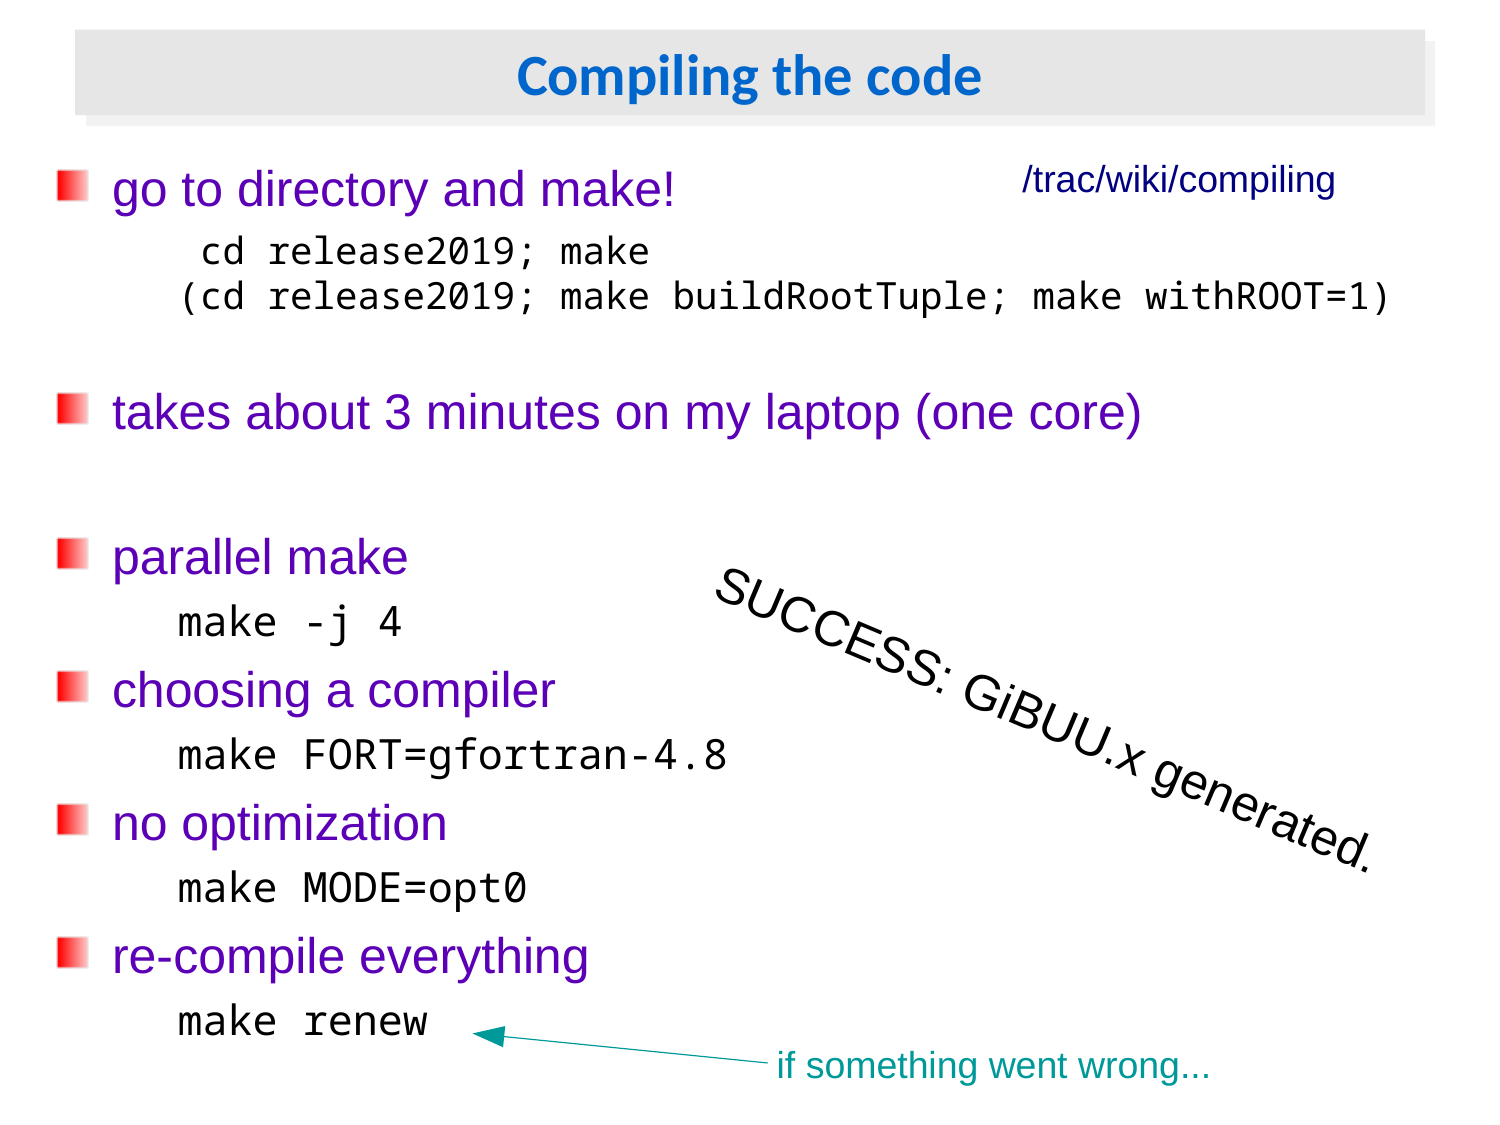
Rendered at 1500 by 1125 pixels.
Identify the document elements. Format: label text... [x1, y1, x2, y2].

list go to directory and make! cd release2019; make (cd release2019; make buildRootTuple; make withROOT=1) takes about 3 minutes on my laptop (one core) parallel make make -j 4 choosing a compiler make FORT=gfortran-4.8 no optimization make MODE=opt0 re-compile everything make renew [41, 148, 1500, 1093]
text_box /trac/wiki/compiling [1007, 147, 1418, 218]
text_box SUCCESS: GiBUU.x generated. [679, 537, 1455, 945]
title Compiling the code [75, 29, 1426, 116]
text_box if something went wrong... [761, 1033, 1235, 1094]
